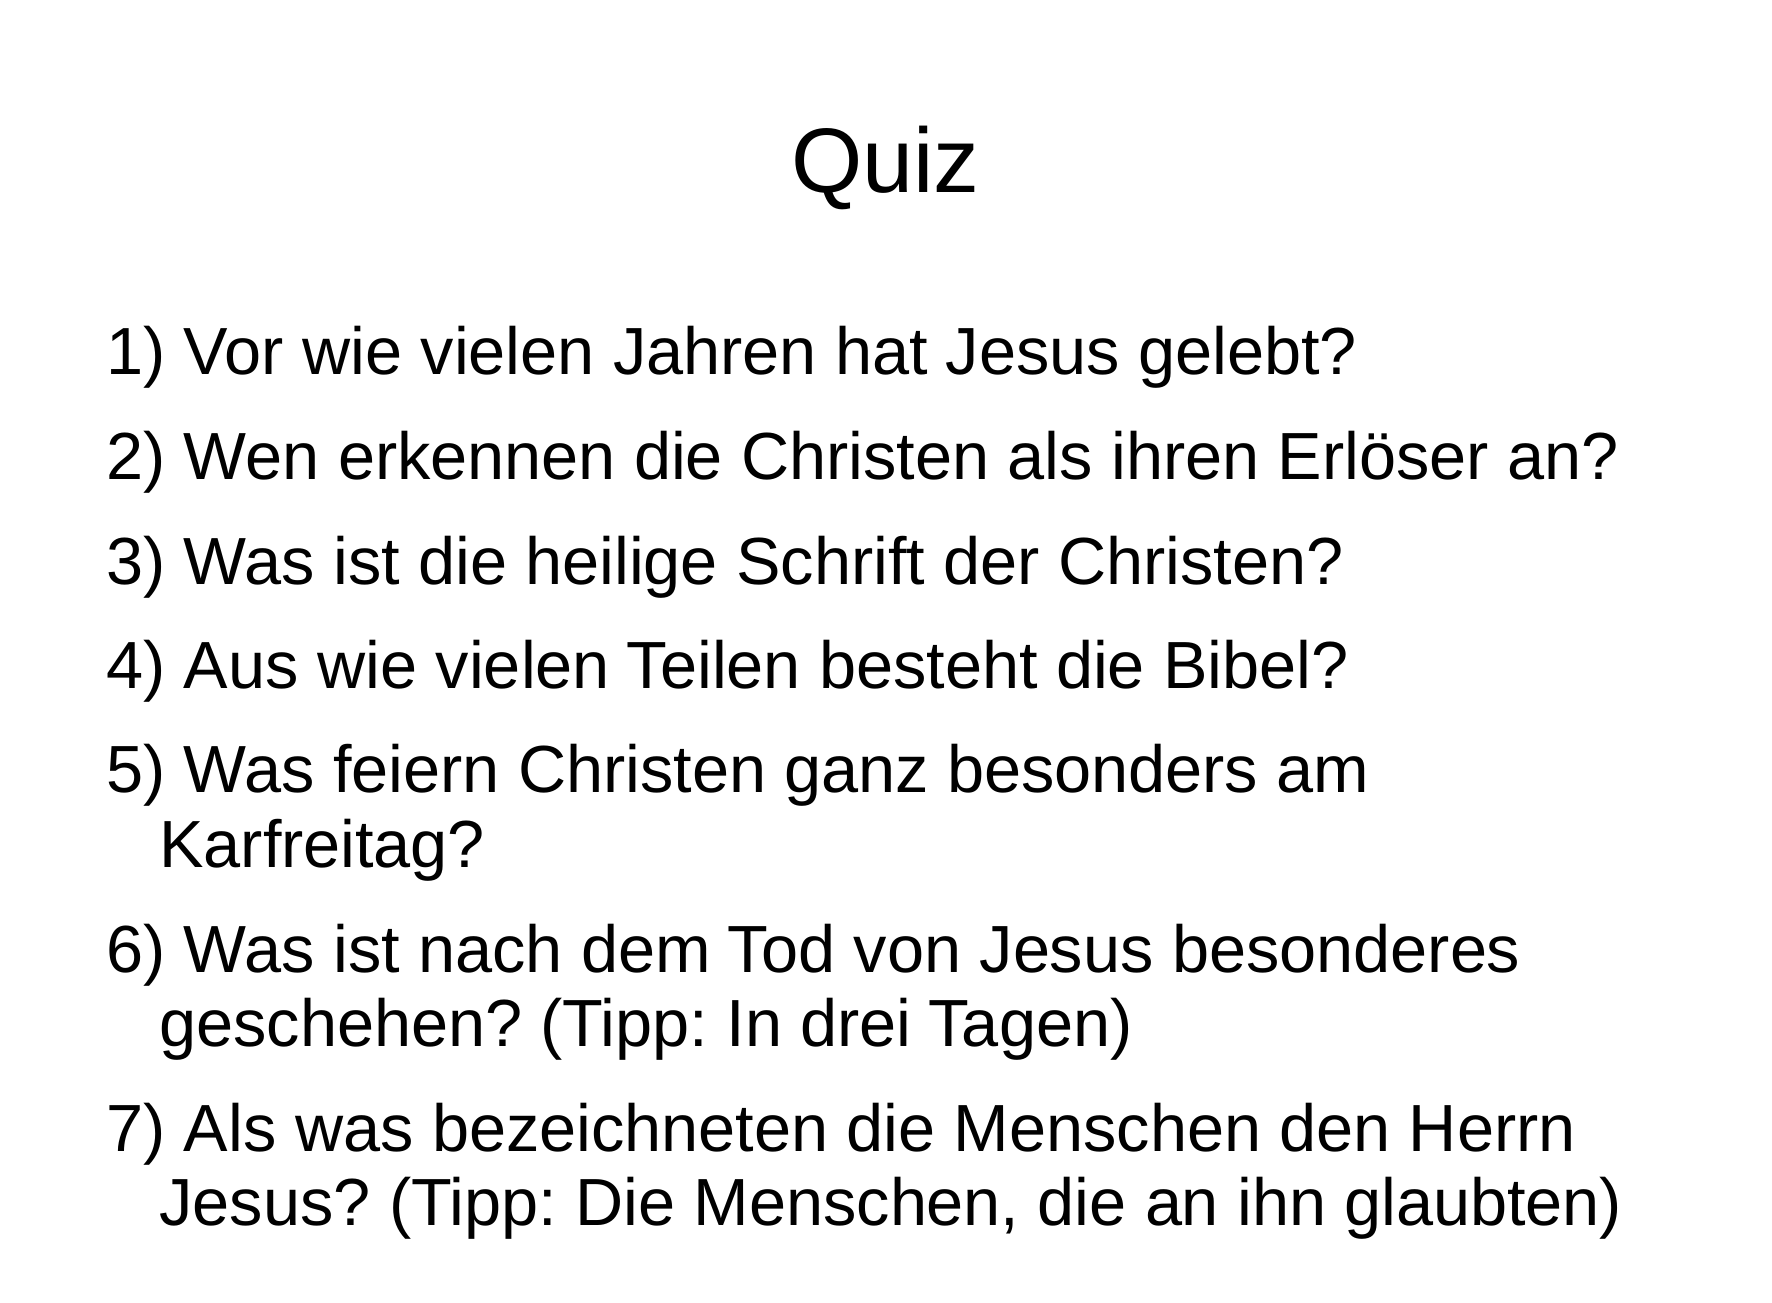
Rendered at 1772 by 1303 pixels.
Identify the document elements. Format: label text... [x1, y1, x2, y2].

title Quiz [88, 52, 1683, 270]
list Vor wie vielen Jahren hat Jesus gelebt? Wen erkennen die Christen als ihren Erlöser an? Was ist die heilige Schrift der Christen? Aus wie vielen Teilen besteht die Bibel? Was feiern Christen ganz besonders am Karfreitag? Was ist nach dem Tod von Jesus besonderes geschehen? (Tipp: In drei Tagen) Als was bezeichneten die Menschen den Herrn Jesus? (Tipp: Die Menschen, die an ihn glaubten) [88, 313, 1684, 1241]
